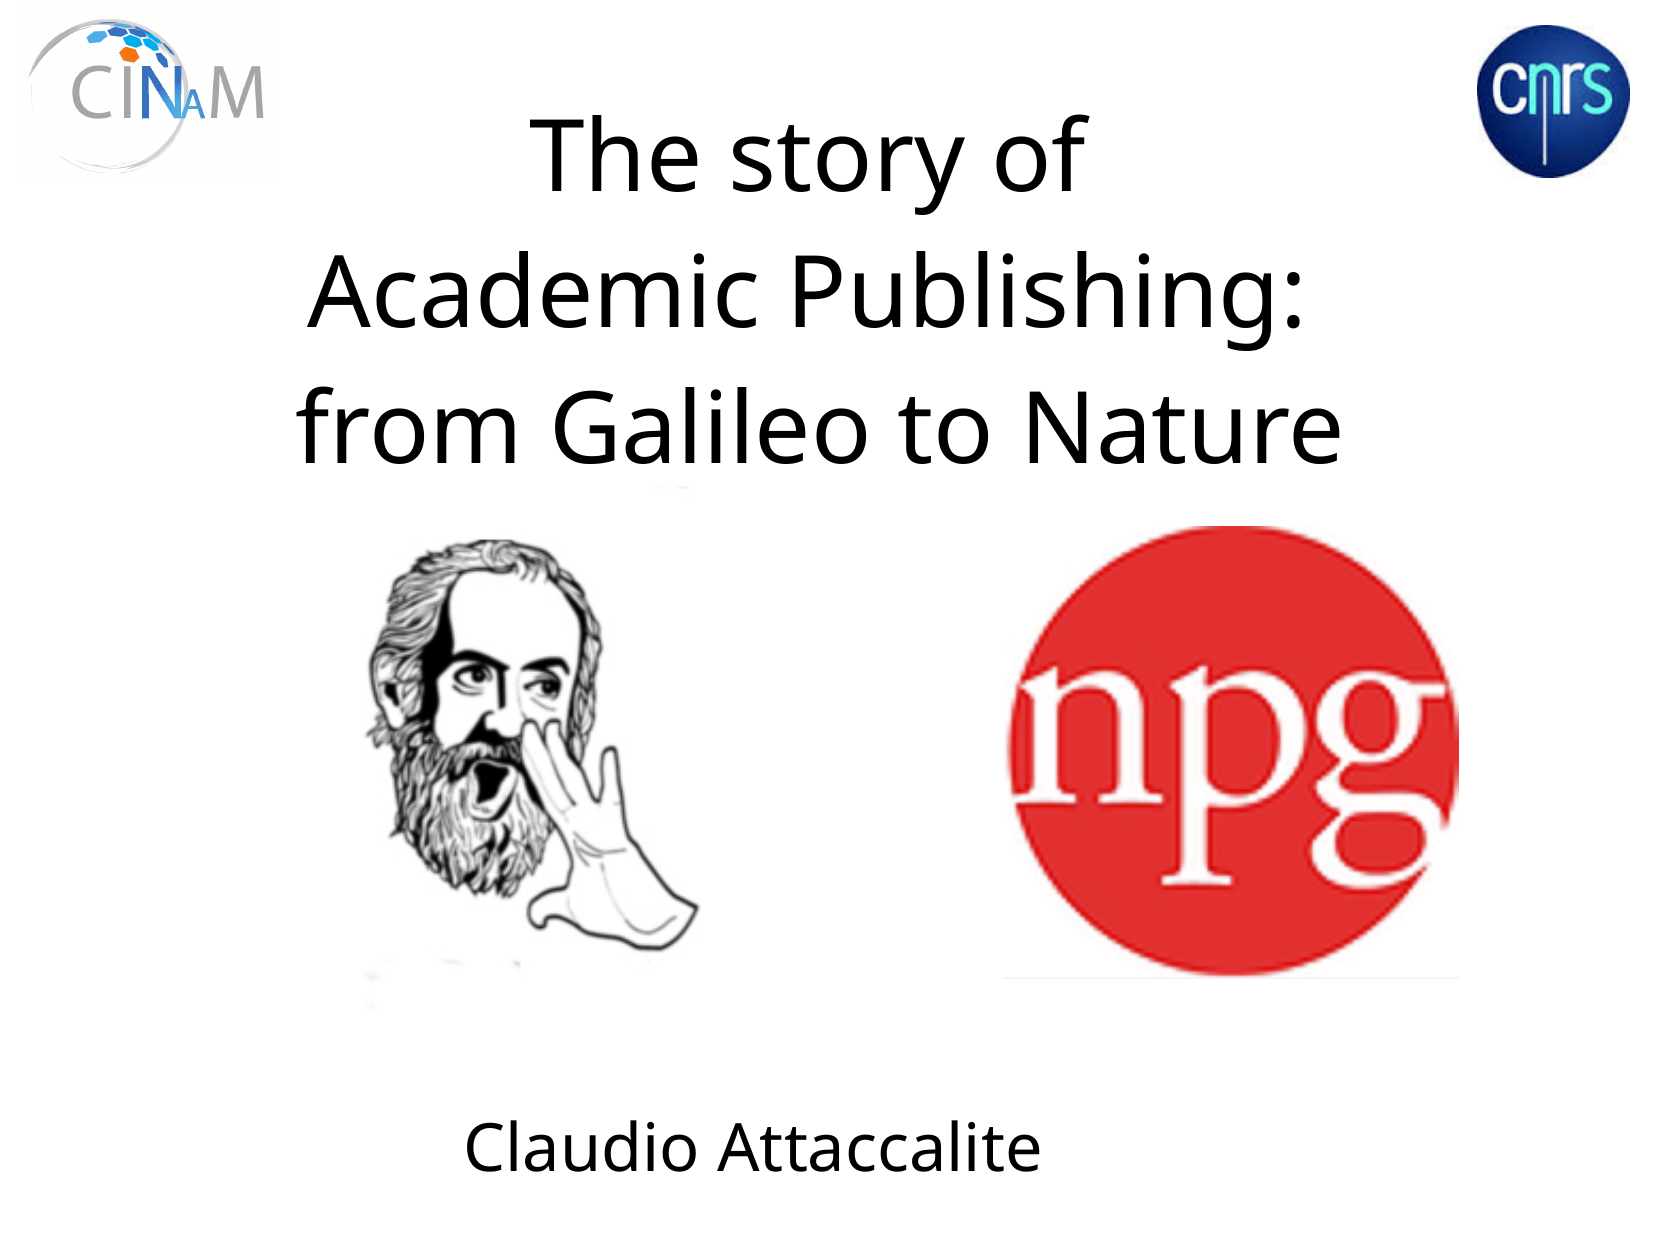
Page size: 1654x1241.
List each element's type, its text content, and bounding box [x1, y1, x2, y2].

picture [1003, 526, 1459, 981]
text_box Claudio Attaccalite [448, 1092, 1158, 1206]
text_box The story of Academic Publishing: from Galileo to Nature [0, 76, 1642, 460]
picture [1477, 25, 1630, 76]
picture [17, 5, 278, 76]
picture [259, 485, 804, 1029]
